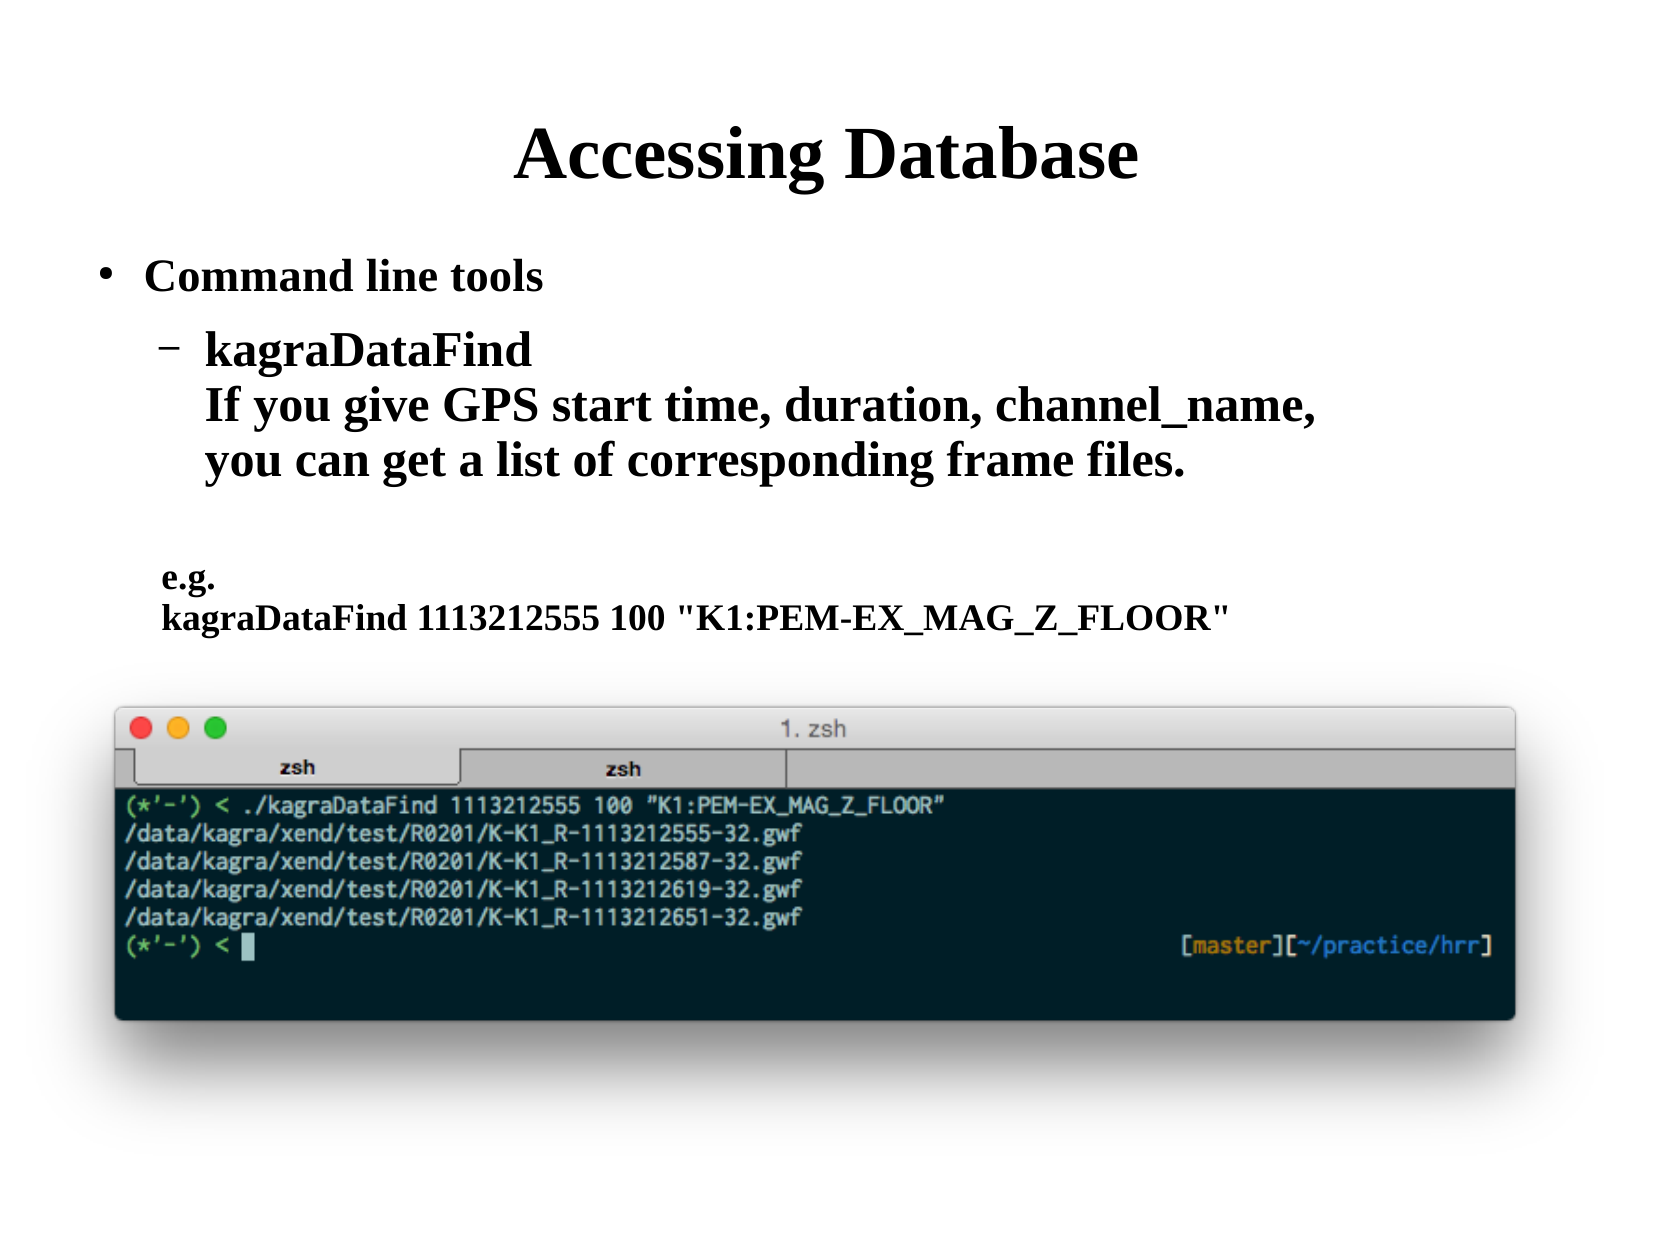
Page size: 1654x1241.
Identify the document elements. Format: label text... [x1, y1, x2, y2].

title Accessing Database [82, 49, 1571, 249]
picture [11, 648, 1620, 1170]
text_box e.g. kagraDataFind 1113212555 100 "K1:PEM-EX_MAG_Z_FLOOR" [146, 548, 1512, 638]
list Command line tools kagraDataFind If you give GPS start time, duration, channel_name, you can get a list of corresponding frame files. [82, 249, 1571, 544]
